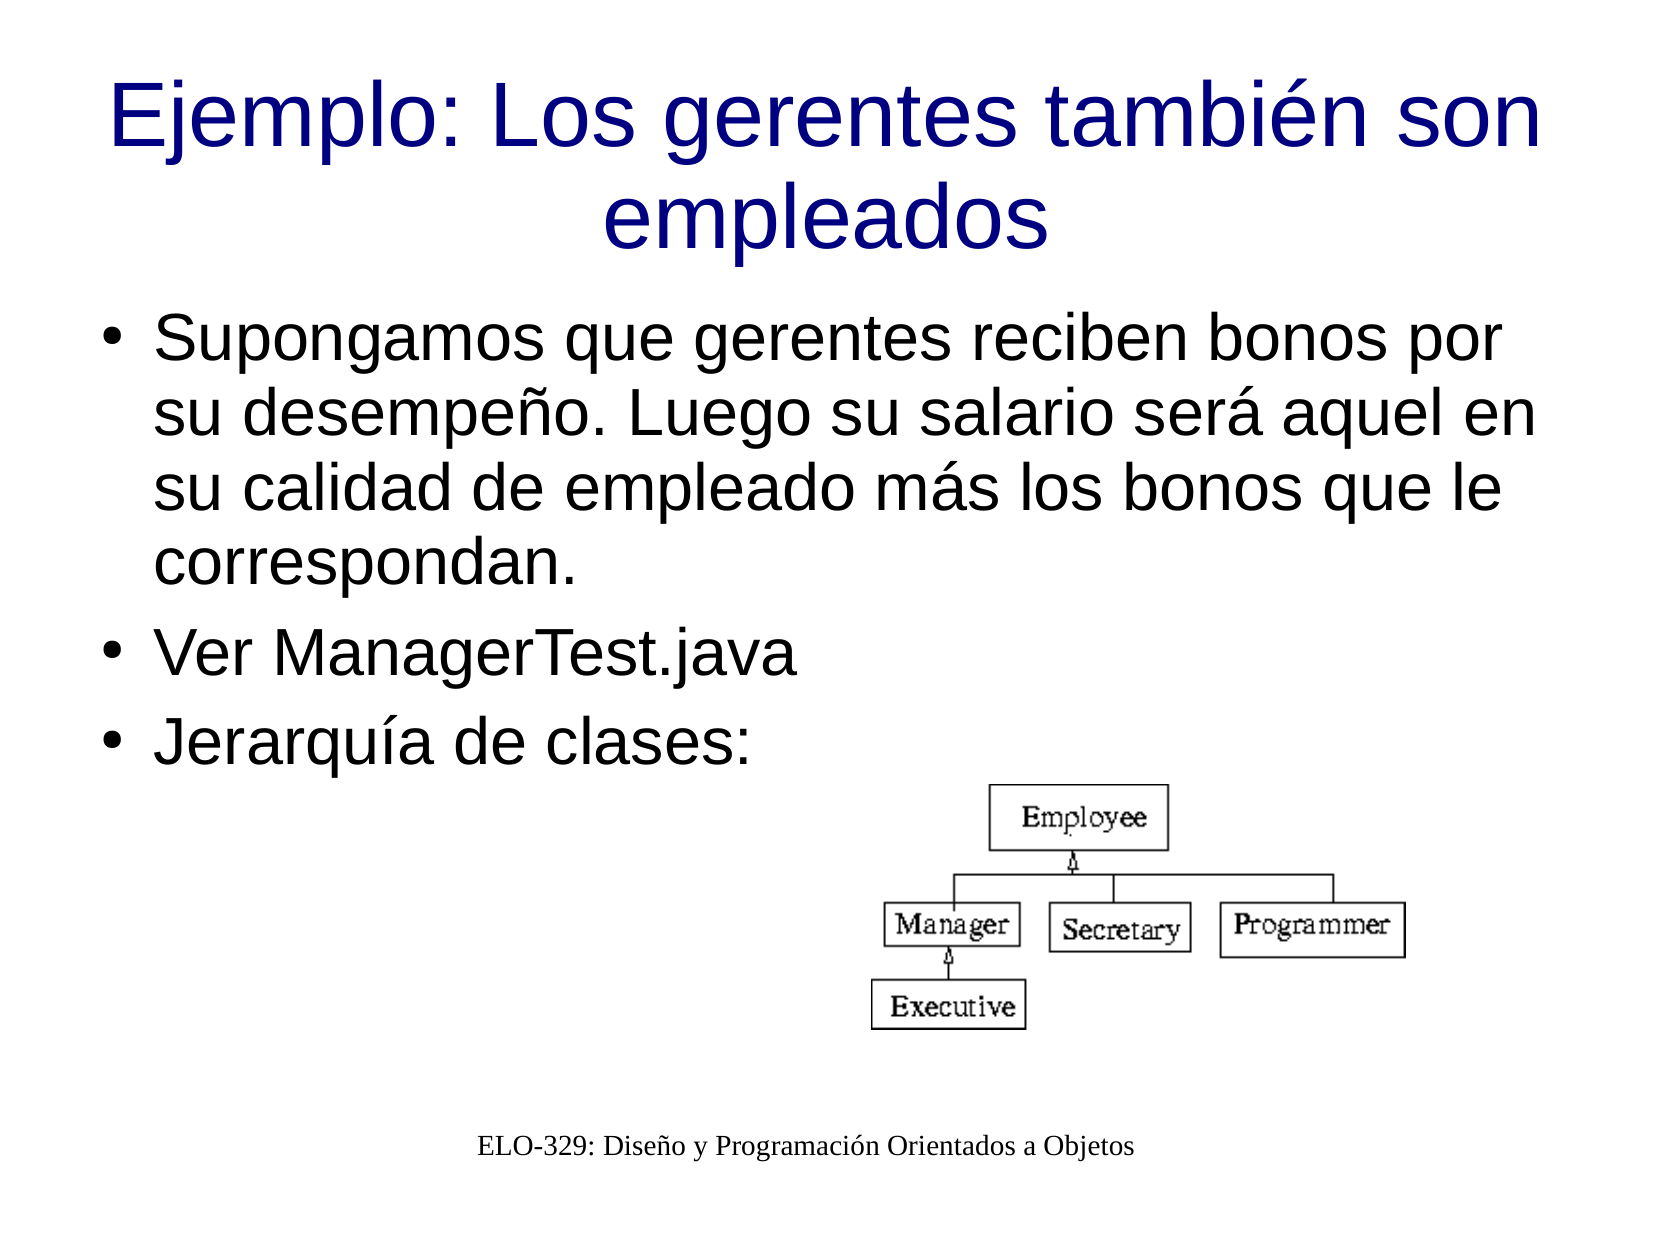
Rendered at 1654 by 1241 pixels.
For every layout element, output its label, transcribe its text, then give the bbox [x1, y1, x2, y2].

picture [871, 784, 1406, 1031]
list Supongamos que gerentes reciben bonos por su desempeño. Luego su salario será aquel en su calidad de empleado más los bonos que le correspondan. Ver ManagerTest.java Jerarquía de clases: [82, 300, 1571, 1126]
title Ejemplo: Los gerentes también son empleados [82, 51, 1571, 280]
